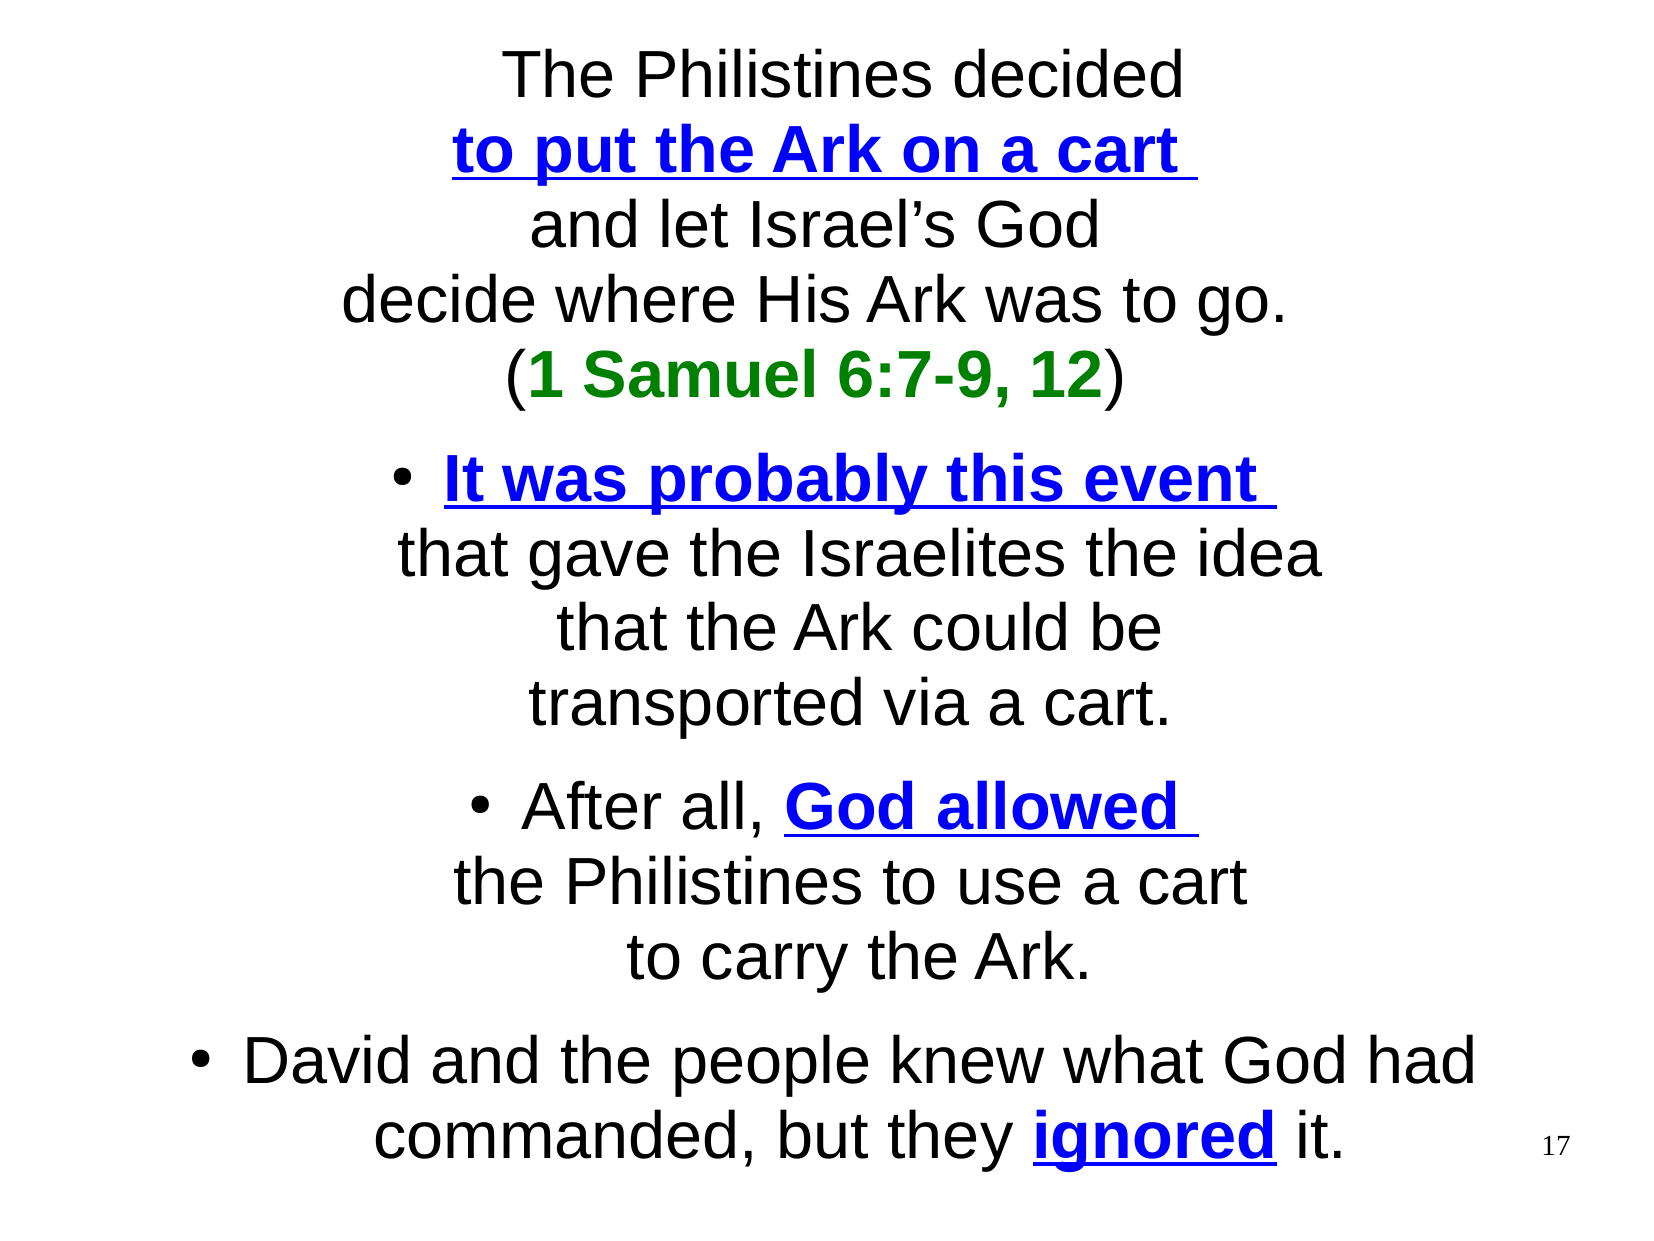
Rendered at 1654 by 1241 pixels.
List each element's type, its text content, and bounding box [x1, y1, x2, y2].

list The Philistines decided to put the Ark on a cart and let Israel’s God decide where His Ark was to go. (1 Samuel 6:7-9, 12) It was probably this event that gave the Israelites the idea that the Ark could be transported via a cart. After all, God allowed the Philistines to use a cart to carry the Ark. David and the people knew what God had commanded, but they ignored it. [37, 37, 1613, 1201]
